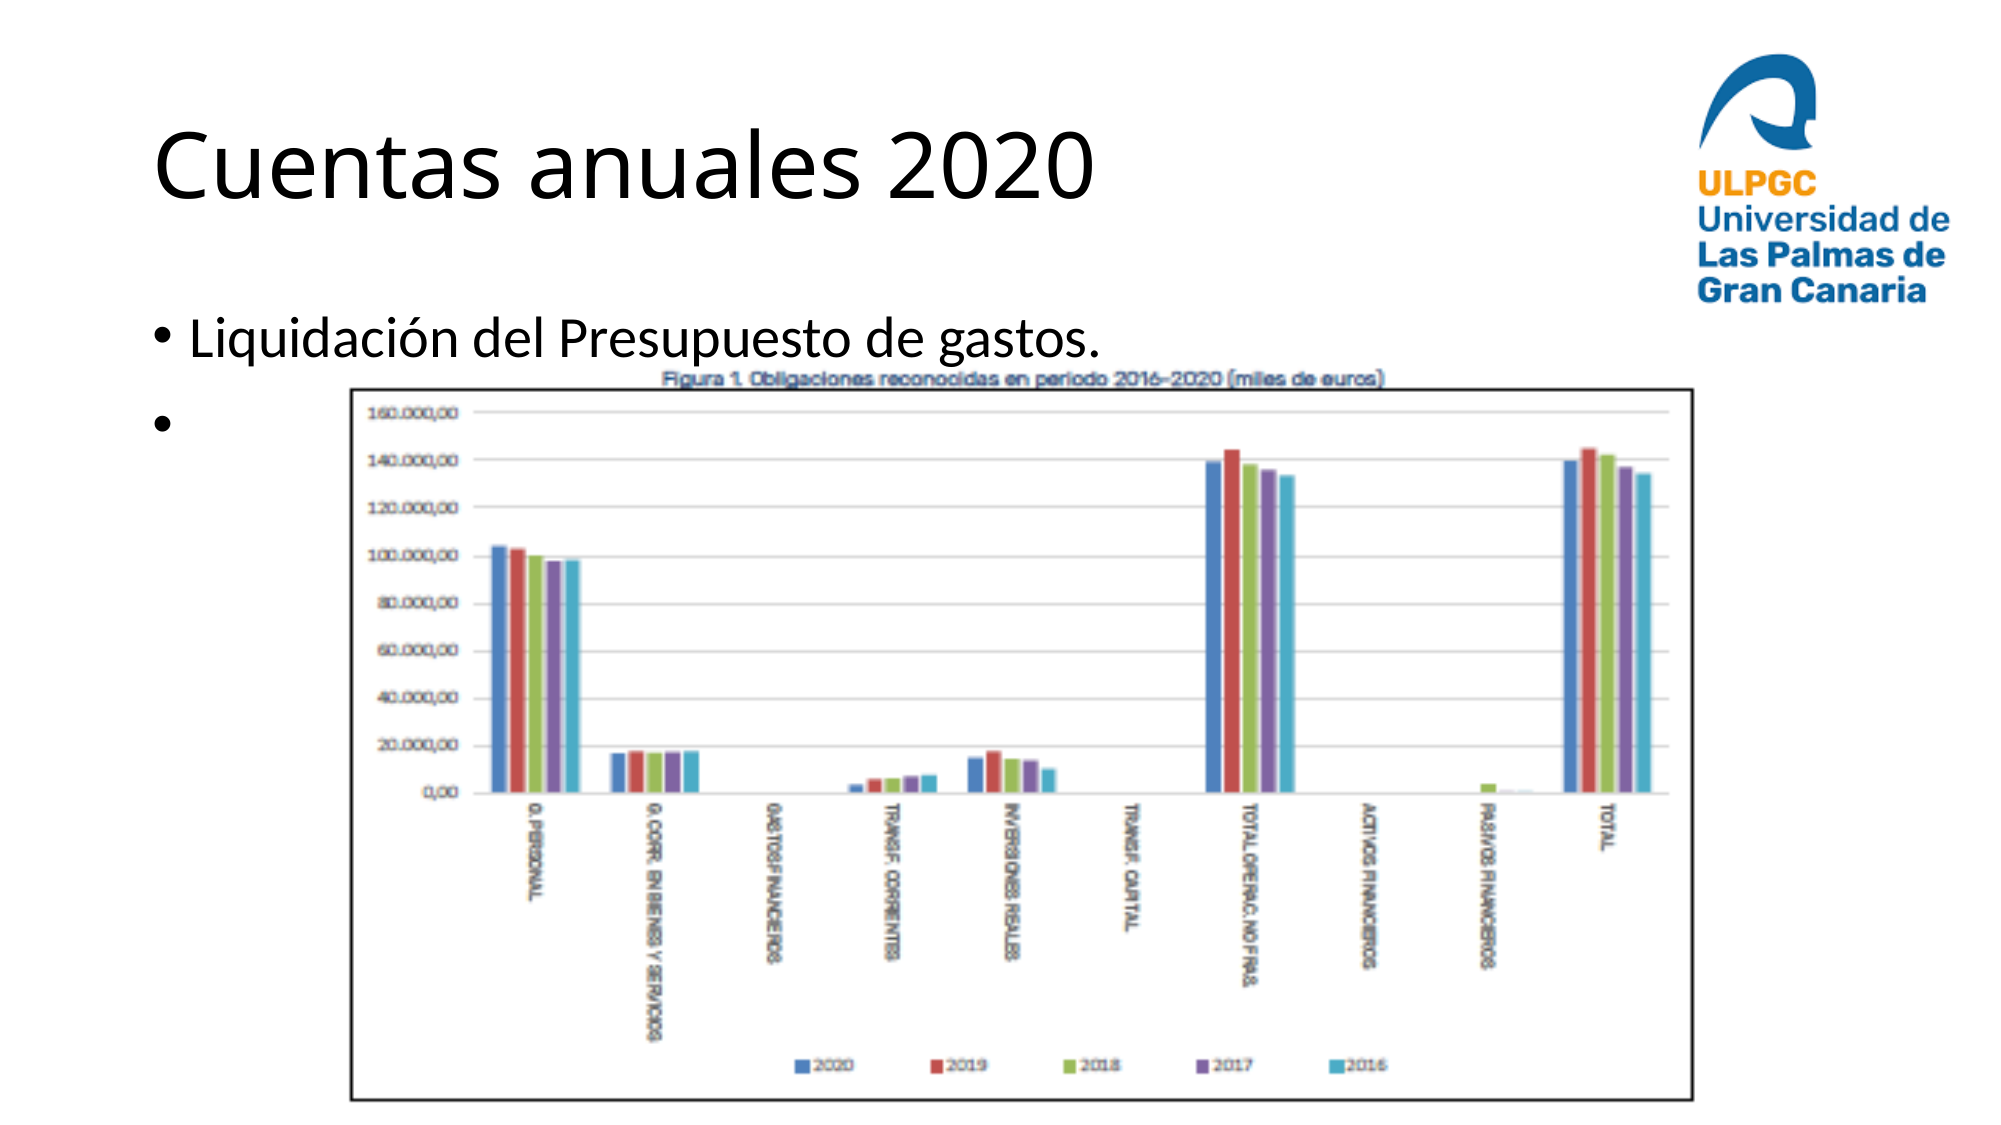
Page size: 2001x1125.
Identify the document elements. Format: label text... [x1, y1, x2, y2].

picture [1648, 4, 2000, 355]
list Liquidación del Presupuesto de gastos. [137, 299, 1863, 1014]
title Cuentas anuales 2020 [137, 59, 1648, 278]
picture [320, 1014, 1729, 1125]
